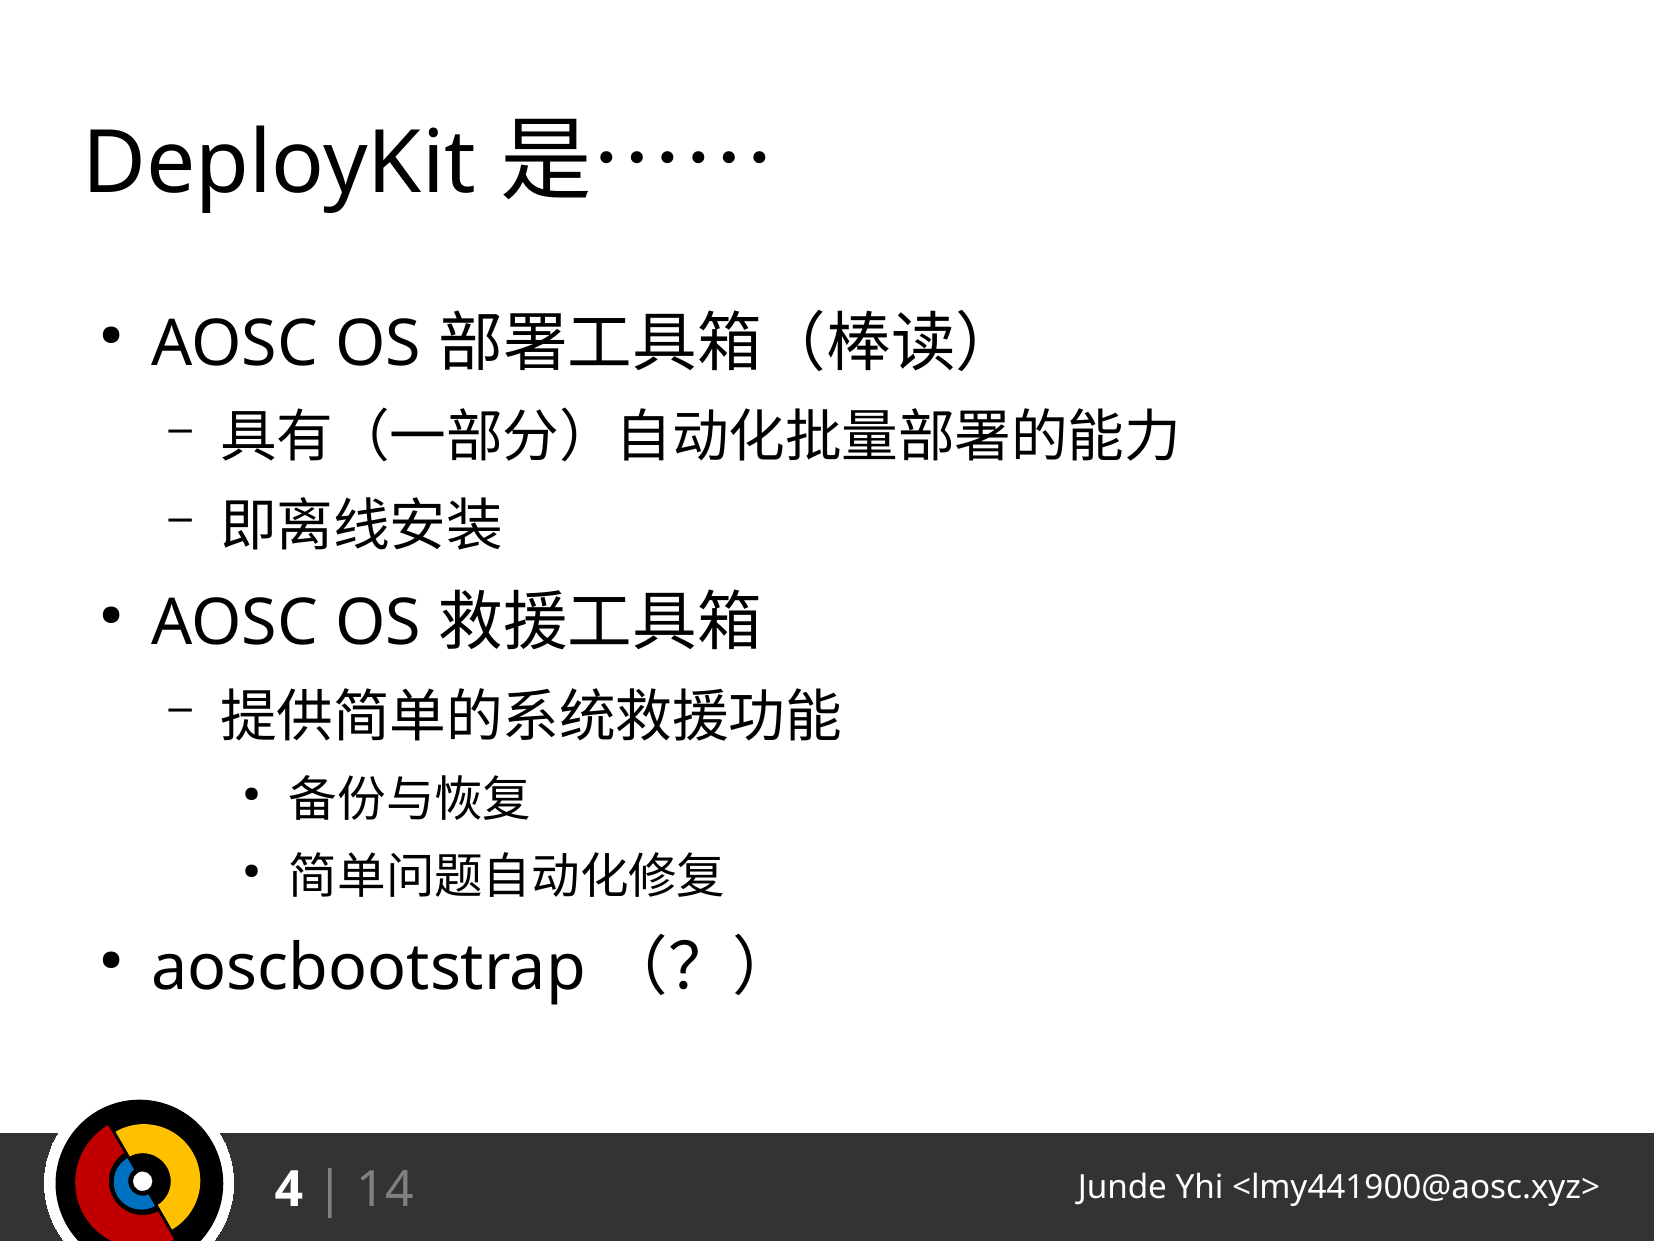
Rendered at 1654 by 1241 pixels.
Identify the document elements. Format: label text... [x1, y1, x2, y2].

title DeployKit是…… [82, 49, 1571, 257]
list AOSC OS部署工具箱（棒读） 具有（一部分）自动化批量部署的能力 即离线安装 AOSC OS救援工具箱 提供简单的系统救援功能 备份与恢复 简单问题自动化修复 aoscbootstrap（？） [82, 290, 1571, 1010]
